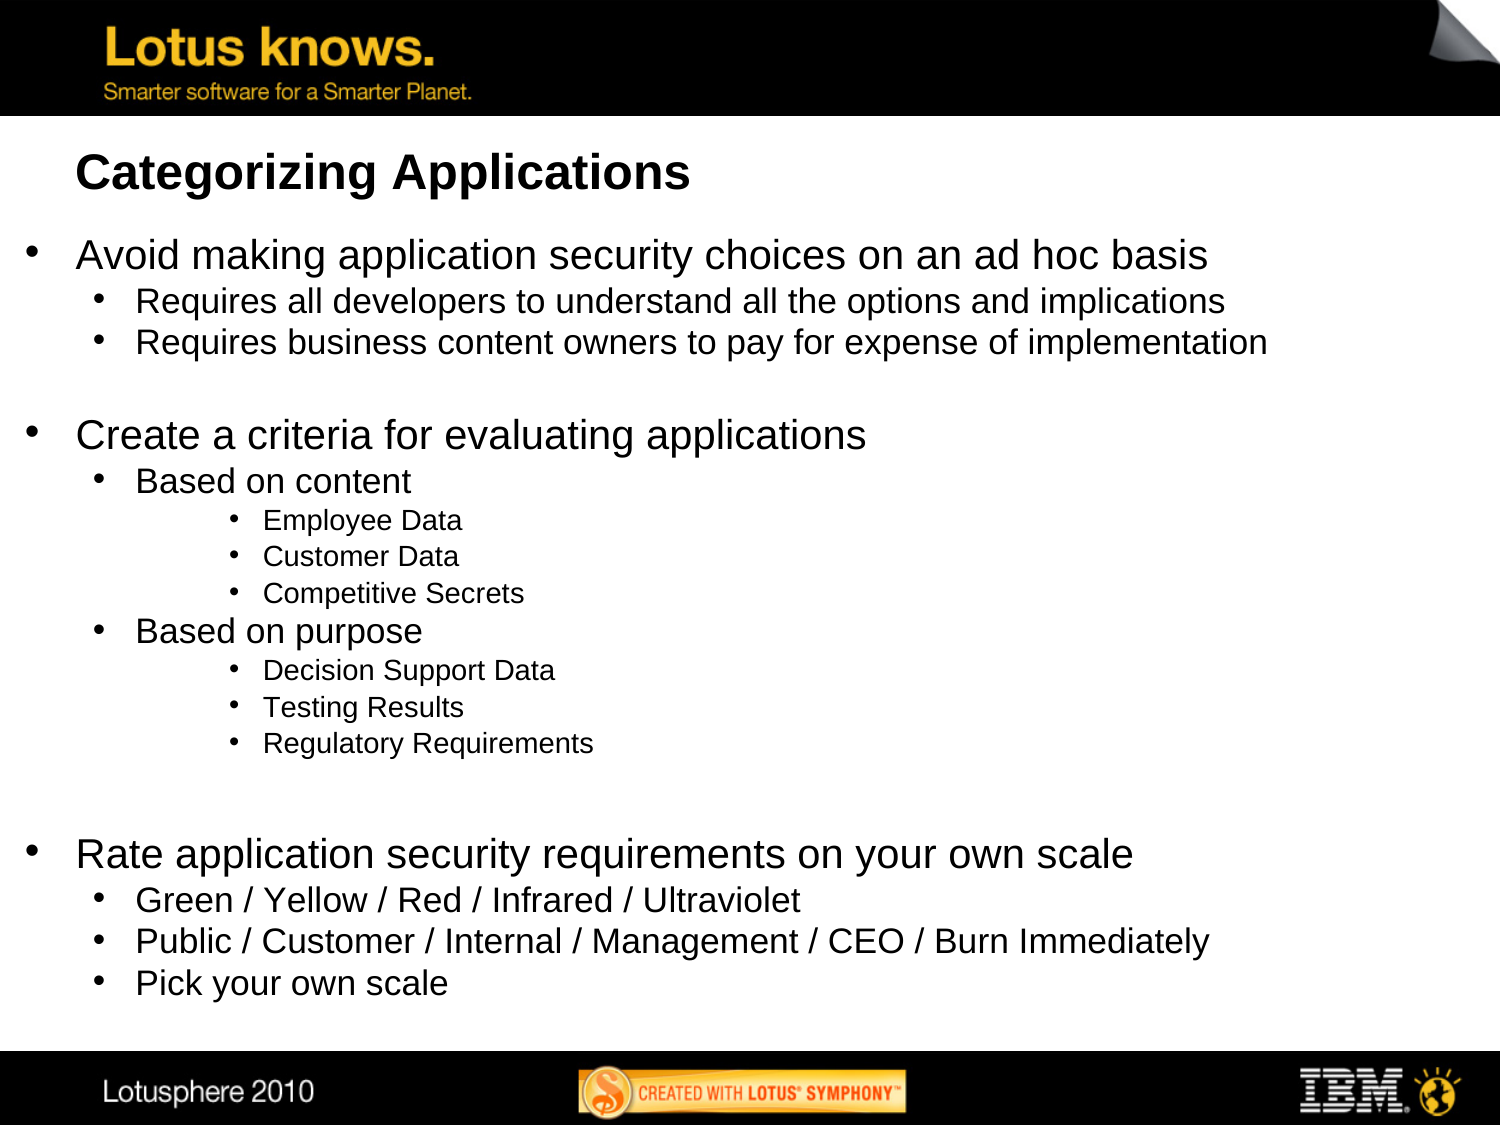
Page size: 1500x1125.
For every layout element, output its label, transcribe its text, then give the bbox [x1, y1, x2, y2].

list Avoid making application security choices on an ad hoc basis Requires all developers to understand all the options and implications Requires business content owners to pay for expense of implementation Create a criteria for evaluating applications Based on content Employee Data Customer Data Competitive Secrets Based on purpose Decision Support Data Testing Results Regulatory Requirements Rate application security requirements on your own scale Green / Yellow / Red / Infrared / Ultraviolet Public / Customer / Internal / Management / CEO / Burn Immediately Pick your own scale [24, 237, 1476, 1026]
picture [0, 1053, 1500, 1125]
title Categorizing Applications [74, 137, 1475, 200]
picture [0, 0, 1500, 114]
